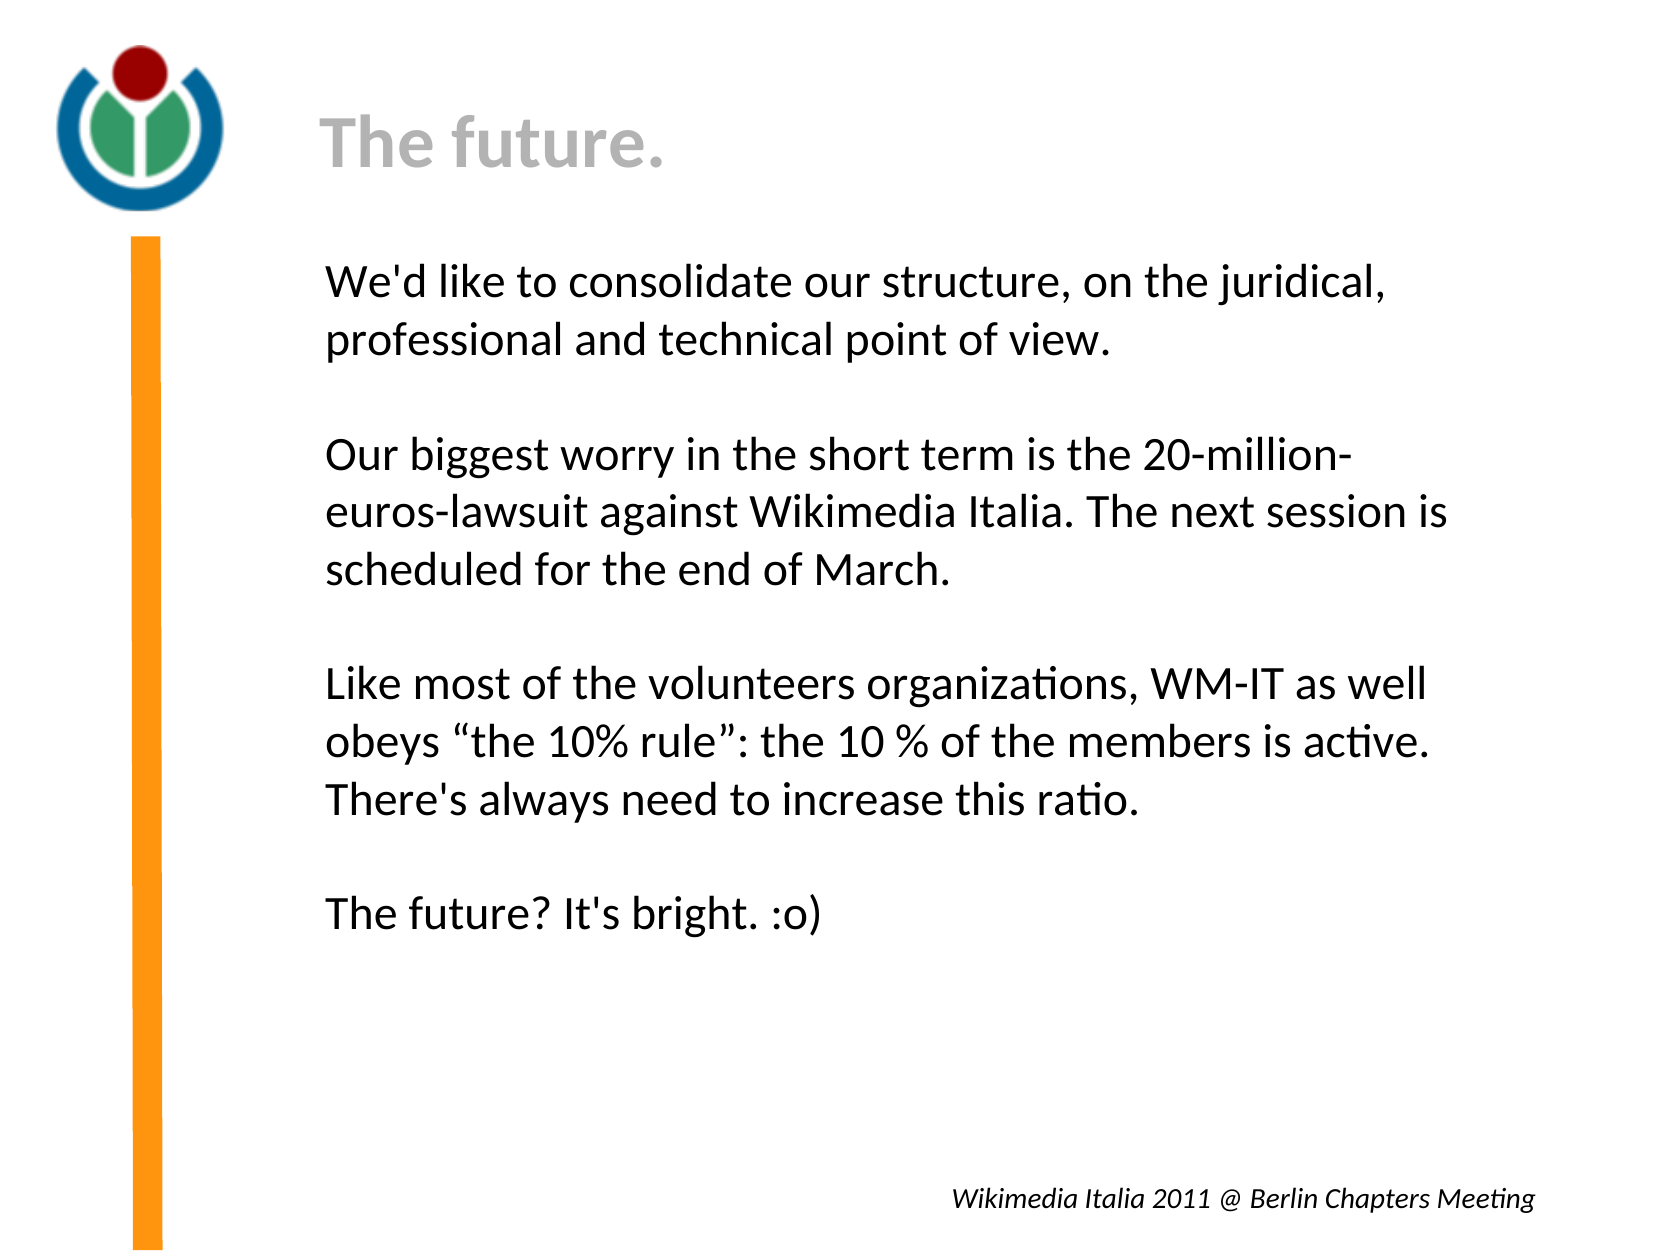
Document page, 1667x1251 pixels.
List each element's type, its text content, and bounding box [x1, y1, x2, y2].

picture [55, 45, 226, 213]
text_box We'd like to consolidate our structure, on the juridical, professional and technical point of view. Our biggest worry in the short term is the 20-million-euros-lawsuit against Wikimedia Italia. The next session is scheduled for the end of March. Like most of the volunteers organizations, WM-IT as well obeys “the 10% rule”: the 10 % of the members is active. There's always need to increase this ratio. The future? It's bright. :o) [310, 242, 1485, 1185]
text_box The future. [319, 99, 1377, 186]
text_box Wikimedia Italia 2011 @ Berlin Chapters Meeting [936, 1171, 1667, 1222]
